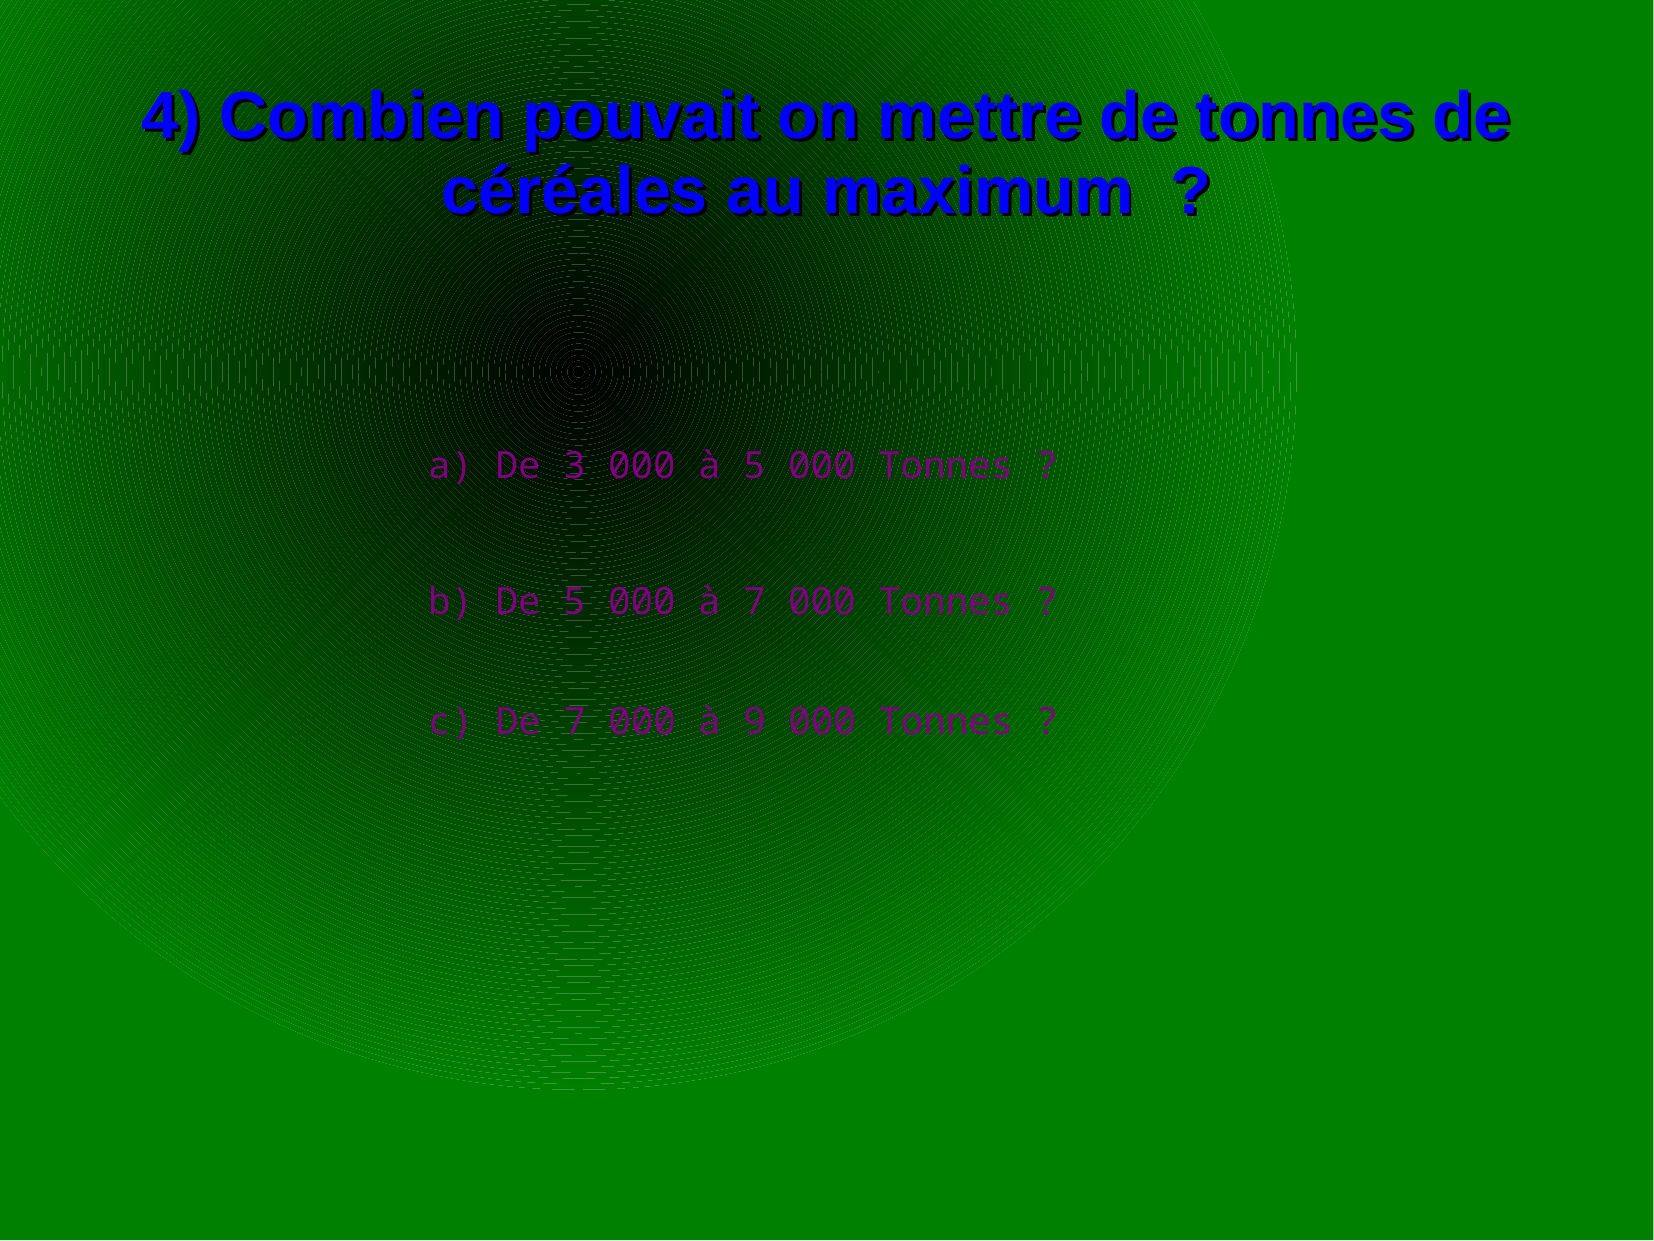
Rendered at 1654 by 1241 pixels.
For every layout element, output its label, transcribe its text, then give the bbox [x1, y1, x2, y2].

text_box c) De 7 000 à 9 000 Tonnes ? [413, 687, 1087, 746]
title 4) Combien pouvait on mettre de tonnes de céréales au maximum ? [82, 49, 1571, 257]
text_box b) De 5 000 à 7 000 Tonnes ? [413, 566, 1087, 626]
text_box a) De 3 000 à 5 000 Tonnes ? [413, 431, 1264, 490]
